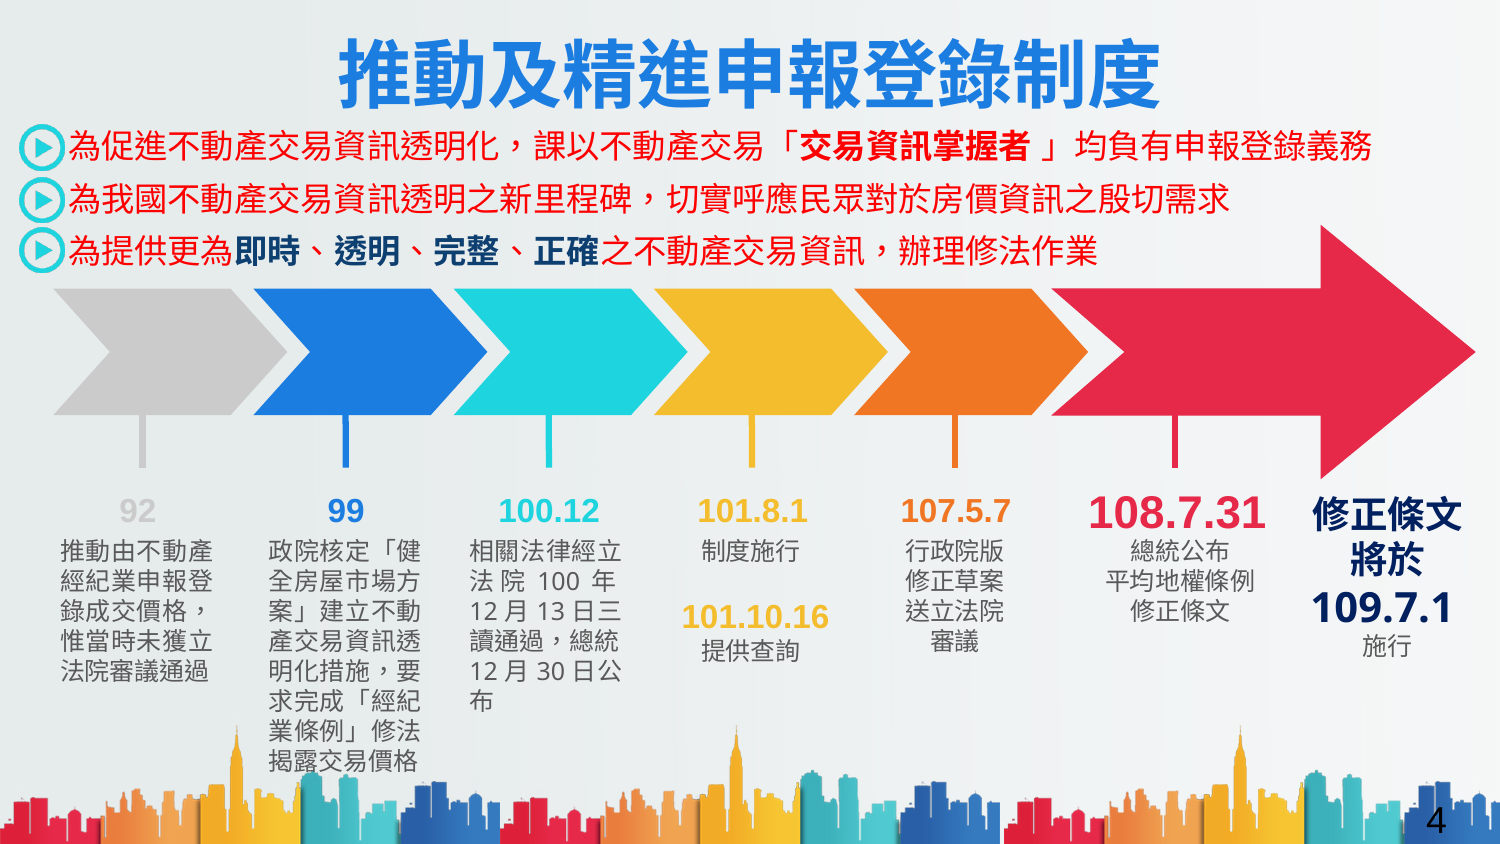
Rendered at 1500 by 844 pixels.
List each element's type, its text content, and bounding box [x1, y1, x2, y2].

text_box 推動及精進申報登錄制度 [0, 0, 1500, 146]
picture [0, 124, 1500, 844]
text_box 107.5.7 [855, 489, 1057, 530]
text_box 行政院版 修正草案 送立法院 審議 [875, 528, 1035, 663]
text_box [53, 288, 288, 416]
text_box 制度施行 101.10.16 提供查詢 [653, 528, 849, 703]
text_box 100.12 [466, 489, 633, 528]
text_box 推動由不動產經紀業申報登錄成交價格，惟當時未獲立法院審議通過 [45, 528, 229, 693]
text_box 政院核定「健全房屋市場方案」建立不動產交易資訊透明化措施，要求完成「經紀業條例」修法揭露交易價格 [253, 528, 437, 783]
text_box 99 [262, 489, 429, 528]
text_box 4 [1411, 787, 1483, 844]
text_box 為促進不動產交易資訊透明化，課以不動產交易「交易資訊掌握者 」均負有申報登錄義務 為我國不動產交易資訊透明之新里程碑，切實呼應民眾對於房價資訊之殷切需求 為提供更為即時、透明、完整、正確之不動產交易資訊，辦理修法作業 [53, 118, 1500, 278]
text_box 相關法律經立法院100年12月13日三讀通過，總統12月30日公布 [454, 528, 638, 723]
text_box [453, 288, 688, 416]
text_box [653, 288, 888, 416]
text_box 修正條文 將於 109.7.1 施行 [1281, 483, 1494, 669]
text_box 92 [59, 489, 226, 528]
text_box 101.8.1 [669, 489, 836, 528]
text_box [1051, 278, 1476, 480]
text_box [253, 288, 488, 416]
text_box 108.7.31 [1121, 501, 1130, 523]
text_box 總統公布 平均地權條例 修正條文 [1088, 528, 1273, 633]
text_box [853, 288, 1089, 416]
text_box 108.7.31 [1049, 482, 1305, 538]
